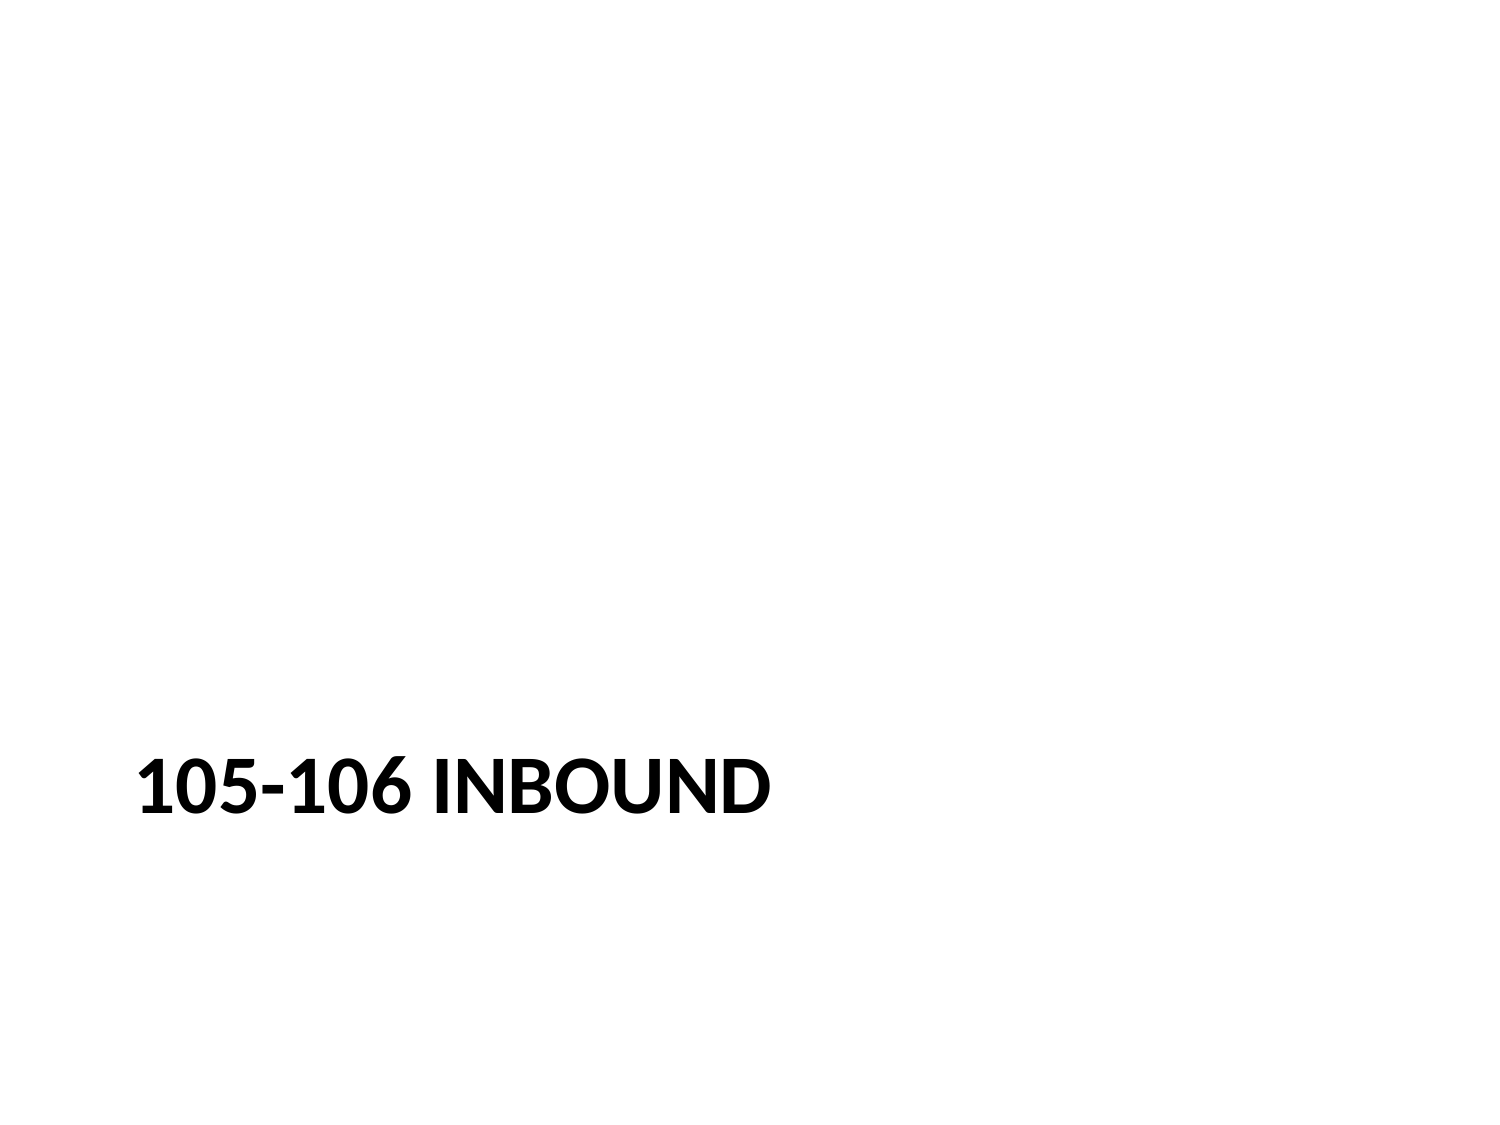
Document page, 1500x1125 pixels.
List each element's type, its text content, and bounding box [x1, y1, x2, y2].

title 105-106 inbound [118, 722, 1394, 947]
